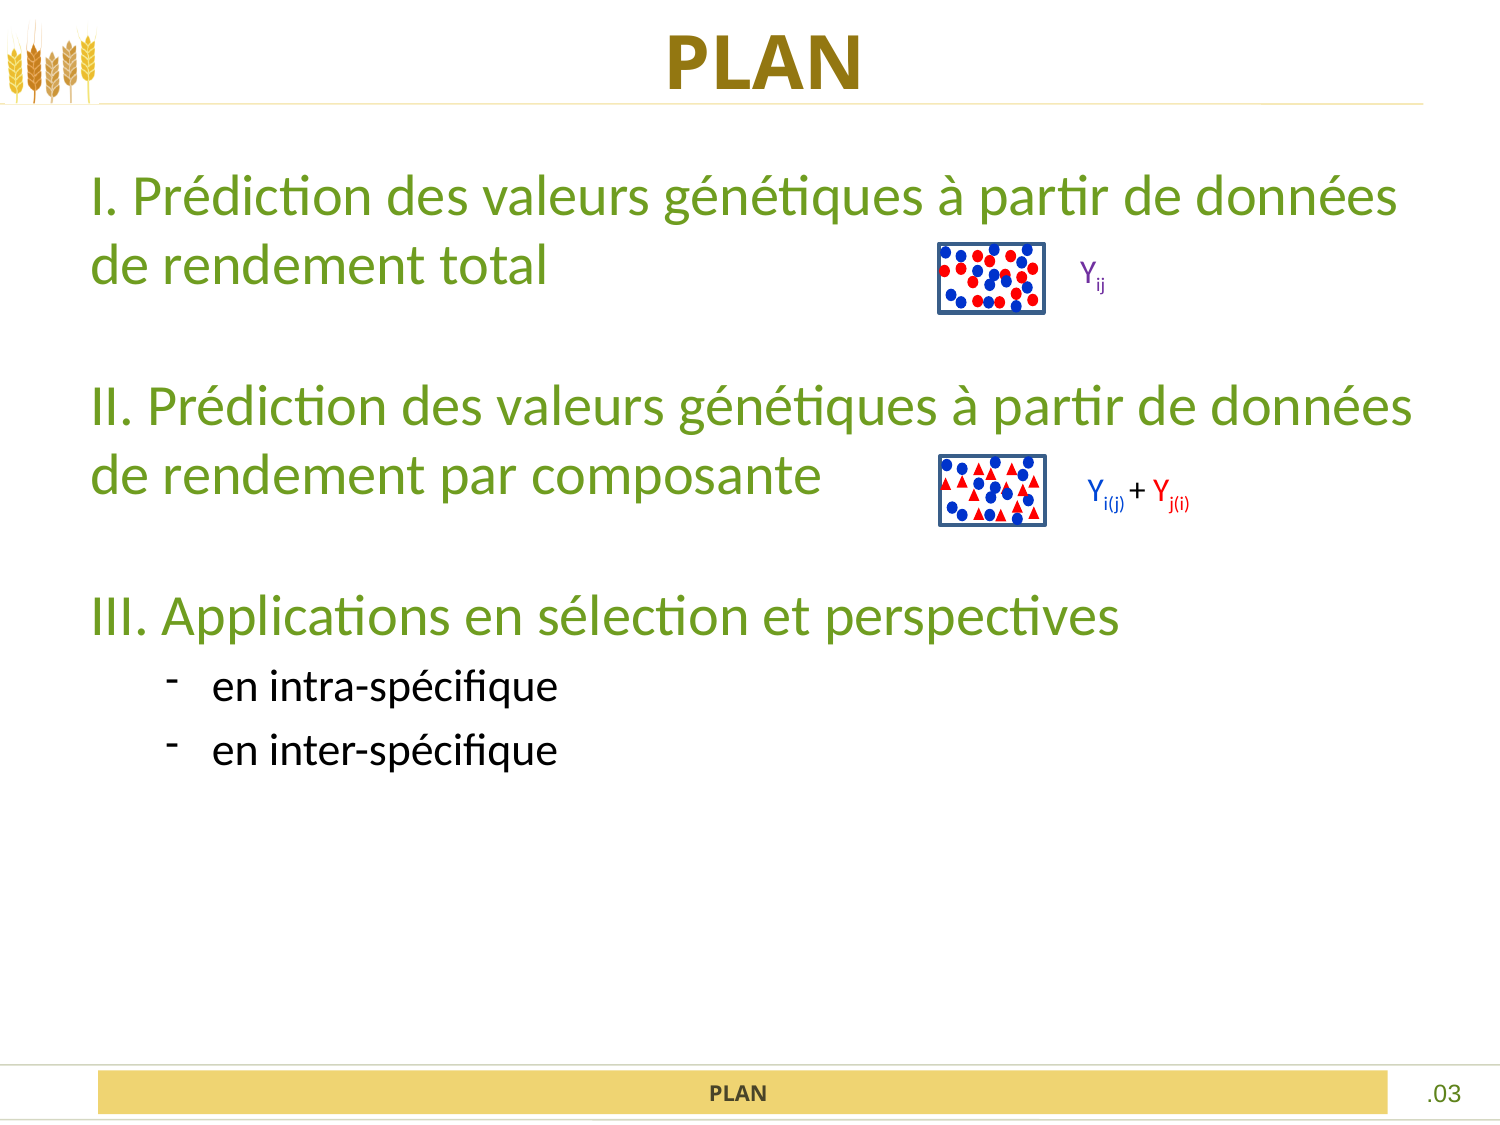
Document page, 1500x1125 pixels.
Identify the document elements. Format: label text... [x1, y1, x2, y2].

text_box [938, 264, 951, 278]
text_box Yij [1065, 242, 1136, 303]
text_box [972, 294, 1006, 309]
text_box [1017, 483, 1034, 507]
text_box [1028, 475, 1040, 488]
text_box PLAN [112, 1079, 1365, 1106]
text_box [968, 477, 985, 501]
text_box [940, 477, 952, 490]
text_box [967, 264, 984, 289]
text_box [1005, 243, 1039, 275]
text_box [956, 462, 968, 488]
text_box [1006, 456, 1034, 482]
text_box [1011, 500, 1023, 526]
text_box [955, 249, 967, 275]
text_box Yi(j) + Yj(i) [1072, 461, 1262, 522]
text_box [1028, 506, 1040, 519]
text_box [940, 246, 952, 259]
text_box [984, 268, 1012, 292]
text_box [973, 462, 985, 476]
title PLAN [103, 7, 1425, 103]
text_box [972, 243, 1000, 268]
text_box [985, 456, 1001, 480]
text_box [945, 288, 967, 309]
text_box [985, 481, 1013, 504]
text_box [1010, 271, 1039, 313]
text_box [946, 501, 968, 522]
text_box [973, 507, 1007, 522]
text_box [941, 458, 953, 472]
picture [5, 18, 99, 104]
list I. Prédiction des valeurs génétiques à partir de données de rendement total II. Prédiction des valeurs génétiques à partir de données de rendement par composante III. Applications en sélection et perspectives en intra-spécifique en inter-spécifique [75, 149, 1459, 1005]
